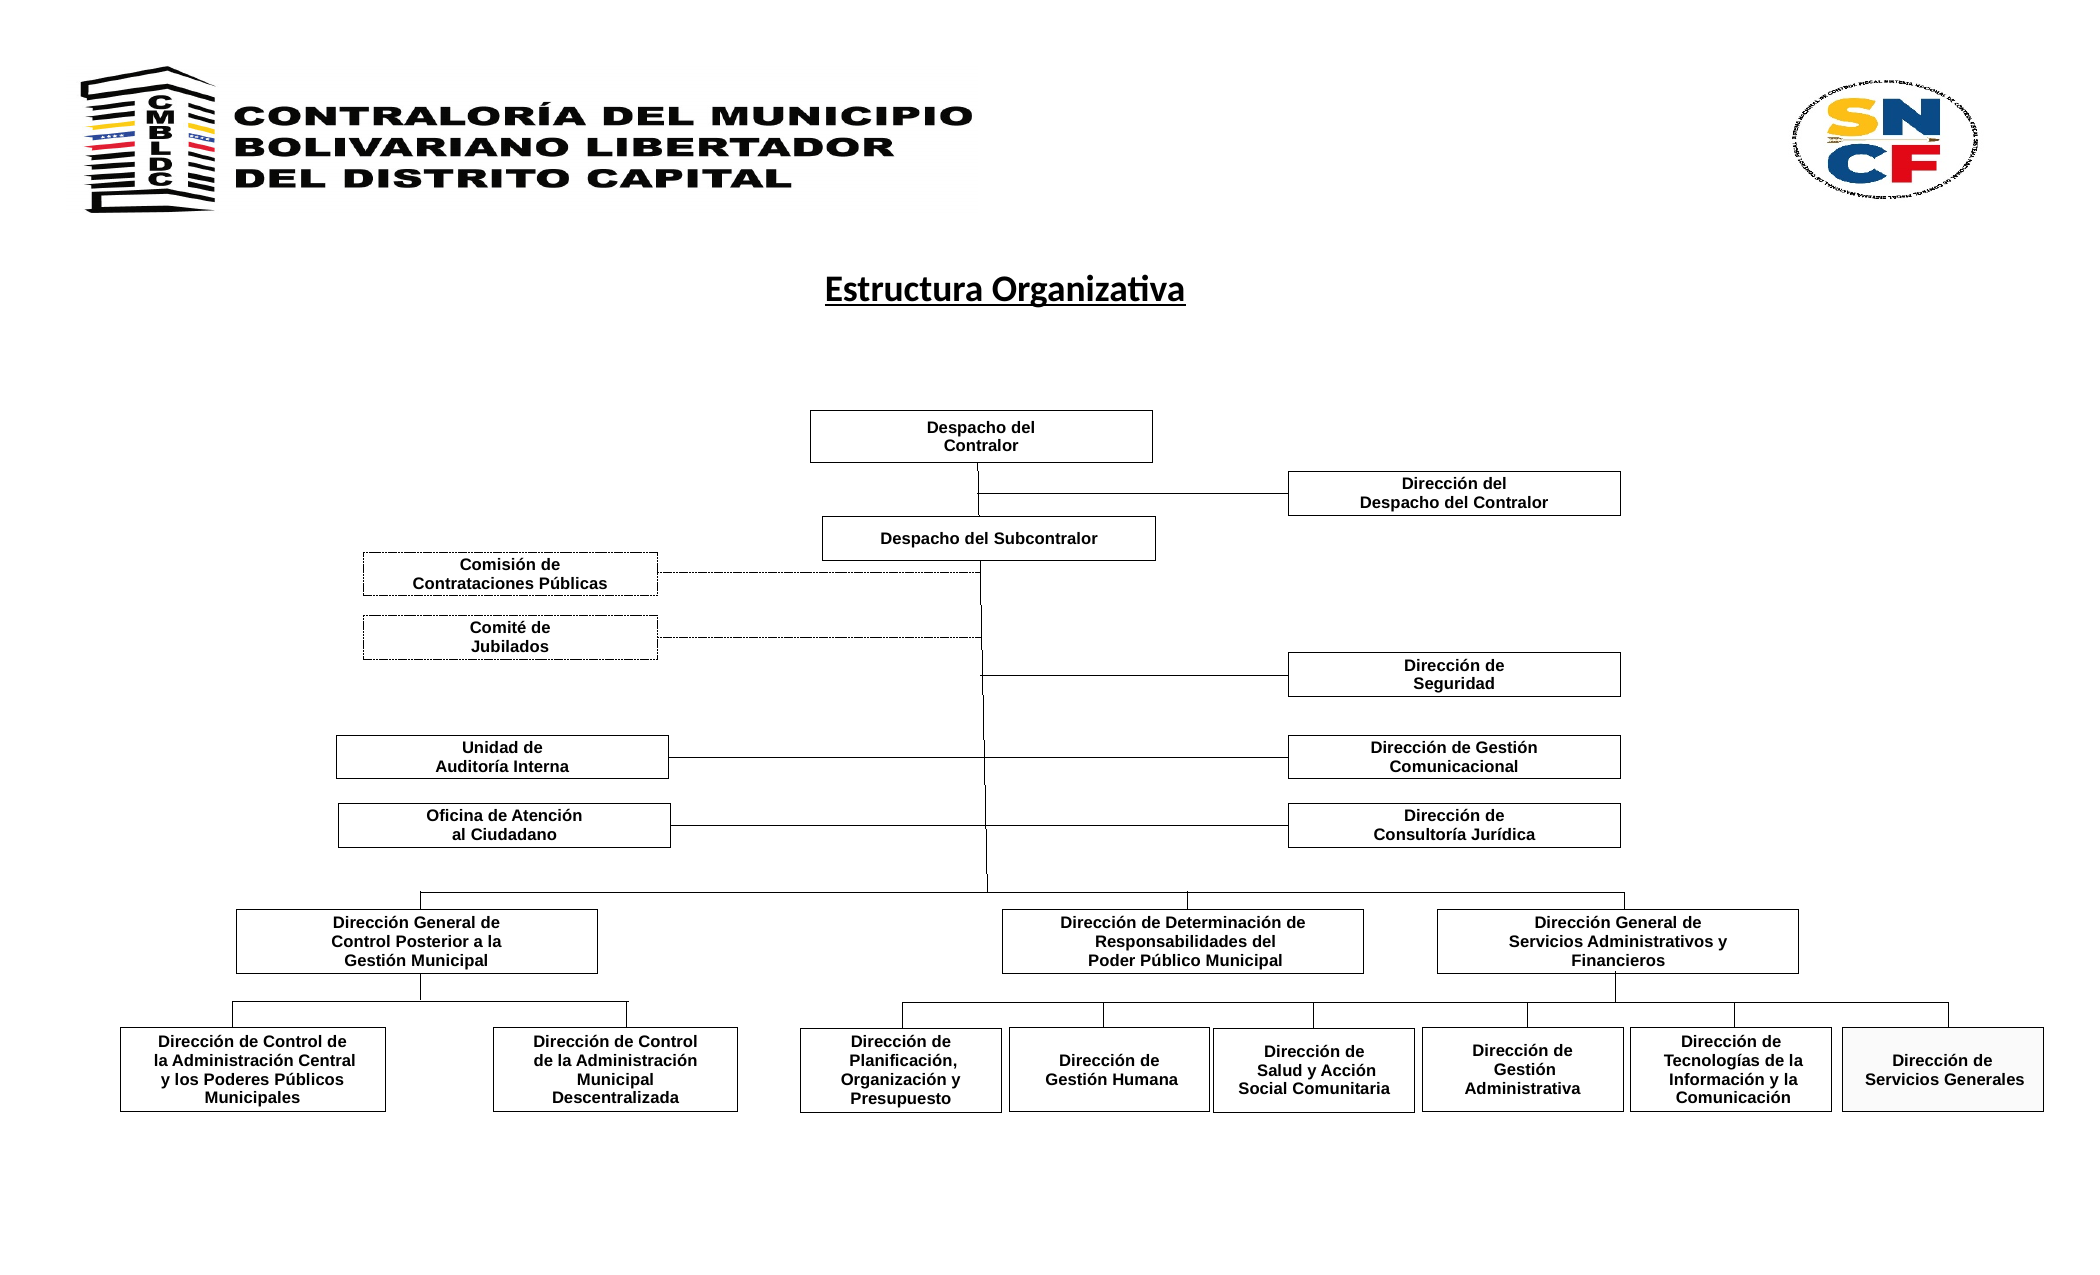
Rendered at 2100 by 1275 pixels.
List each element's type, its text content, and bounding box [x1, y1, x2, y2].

text_box Dirección de Control de la Administración Central y los Poderes Públicos Municipales [120, 1027, 386, 1112]
text_box Dirección General de Servicios Administrativos y Financieros [1437, 909, 1799, 974]
text_box Dirección de Seguridad [1288, 652, 1621, 697]
text_box Comité de Jubilados [363, 615, 658, 660]
text_box Despacho del Contralor [810, 410, 1153, 463]
text_box Despacho del Subcontralor [822, 516, 1156, 561]
text_box Dirección de Servicios Generales [1842, 1027, 2044, 1112]
text_box Dirección del Despacho del Contralor [1288, 471, 1621, 516]
text_box Estructura Organizativa [390, 256, 1620, 318]
text_box Comisión de Contrataciones Públicas [363, 552, 658, 596]
text_box Dirección de Gestión Administrativa [1422, 1027, 1624, 1112]
text_box Dirección de Consultoría Jurídica [1288, 803, 1621, 848]
text_box Dirección de Control de la Administración Municipal Descentralizada [493, 1027, 738, 1112]
text_box Unidad de Auditoría Interna [336, 735, 669, 779]
picture [1781, 74, 1984, 204]
text_box Dirección de Gestión Humana [1009, 1027, 1210, 1112]
text_box Dirección de Planificación, Organización y Presupuesto [800, 1028, 1002, 1113]
text_box Oficina de Atención al Ciudadano [338, 803, 671, 848]
text_box Dirección de Gestión Comunicacional [1288, 735, 1621, 779]
text_box Dirección de Determinación de Responsabilidades del Poder Público Municipal [1002, 909, 1364, 974]
text_box Dirección General de Control Posterior a la Gestión Municipal [236, 909, 598, 974]
picture [66, 65, 978, 215]
text_box Dirección de Tecnologías de la Información y la Comunicación [1630, 1027, 1832, 1112]
text_box Dirección de Salud y Acción Social Comunitaria [1213, 1028, 1415, 1113]
